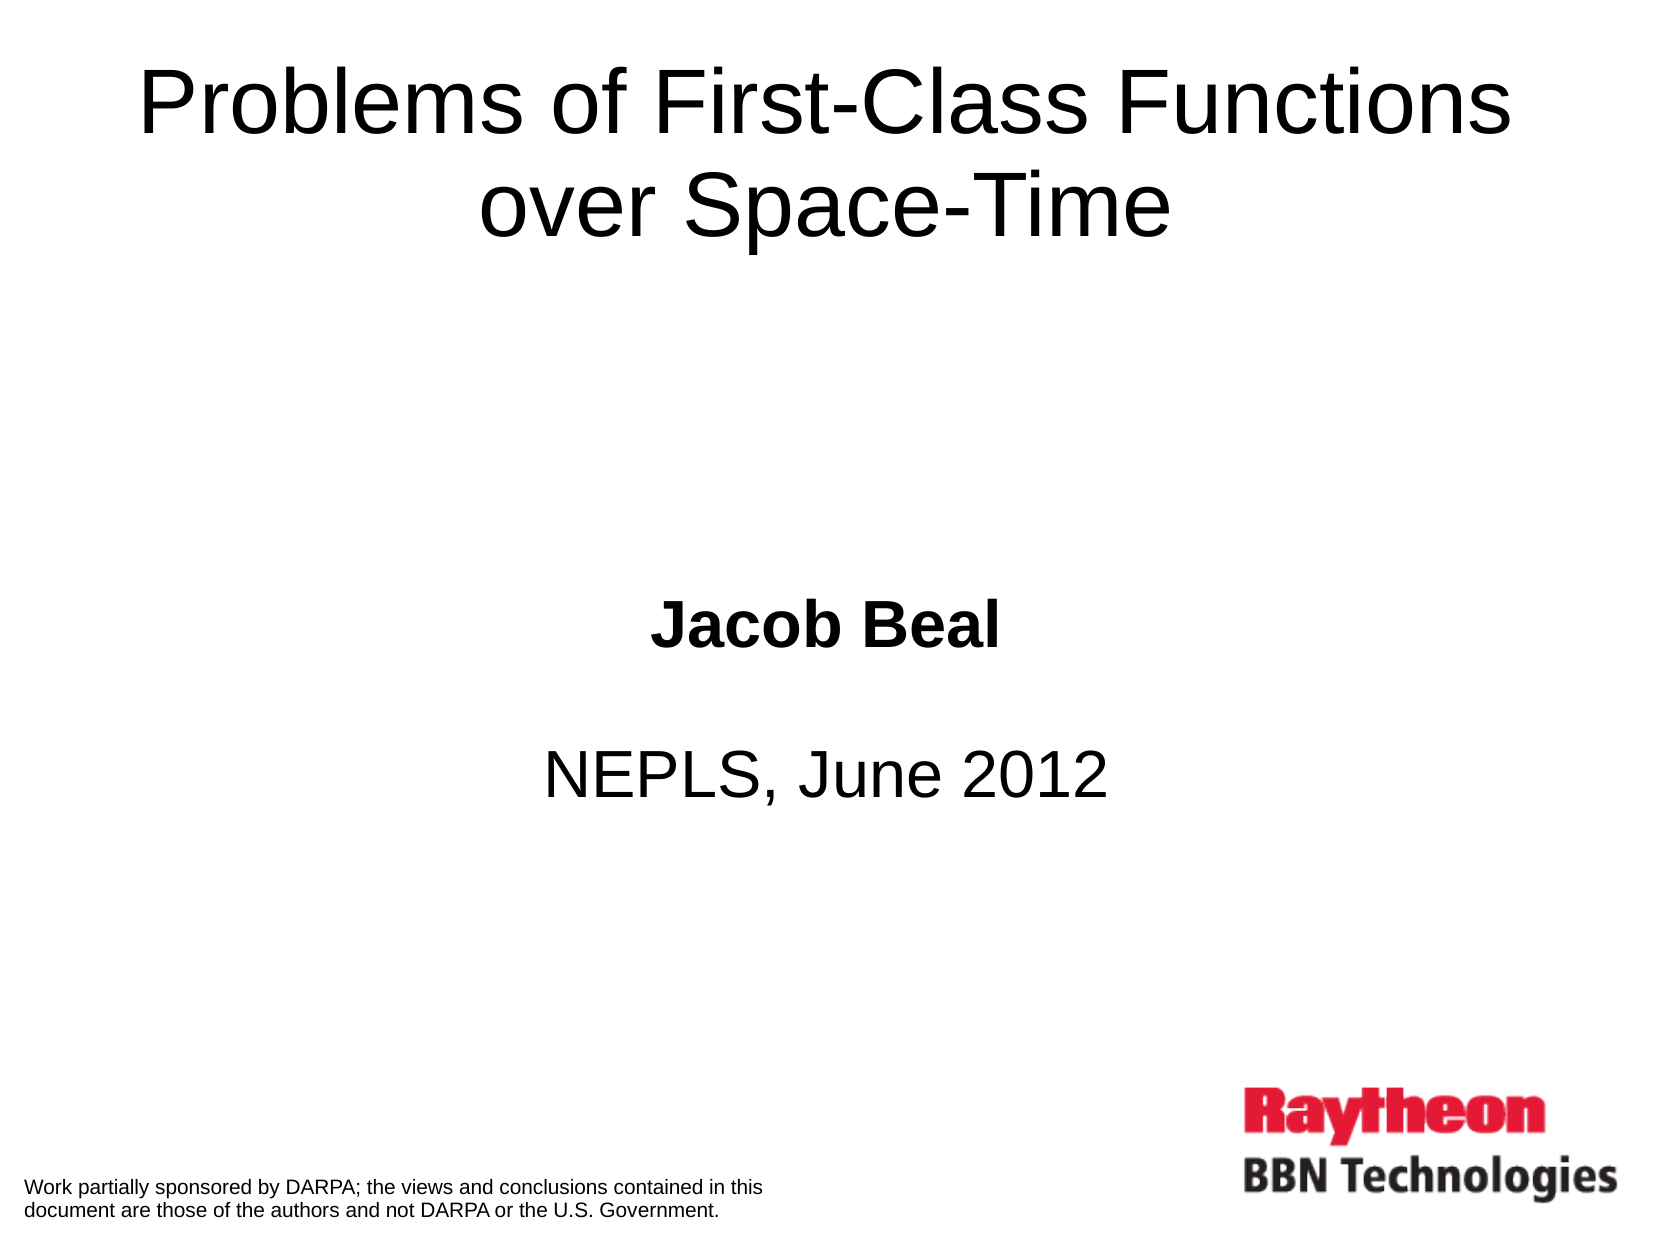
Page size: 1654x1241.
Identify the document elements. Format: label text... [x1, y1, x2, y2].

subtitle Jacob Beal NEPLS, June 2012 [82, 290, 1571, 1109]
title Problems of First-Class Functions over Space-Time [82, 49, 1571, 257]
picture [1233, 1080, 1633, 1221]
text_box Work partially sponsored by DARPA; the views and conclusions contained in this document are those of the authors and not DARPA or the U.S. Government. [9, 1168, 826, 1232]
